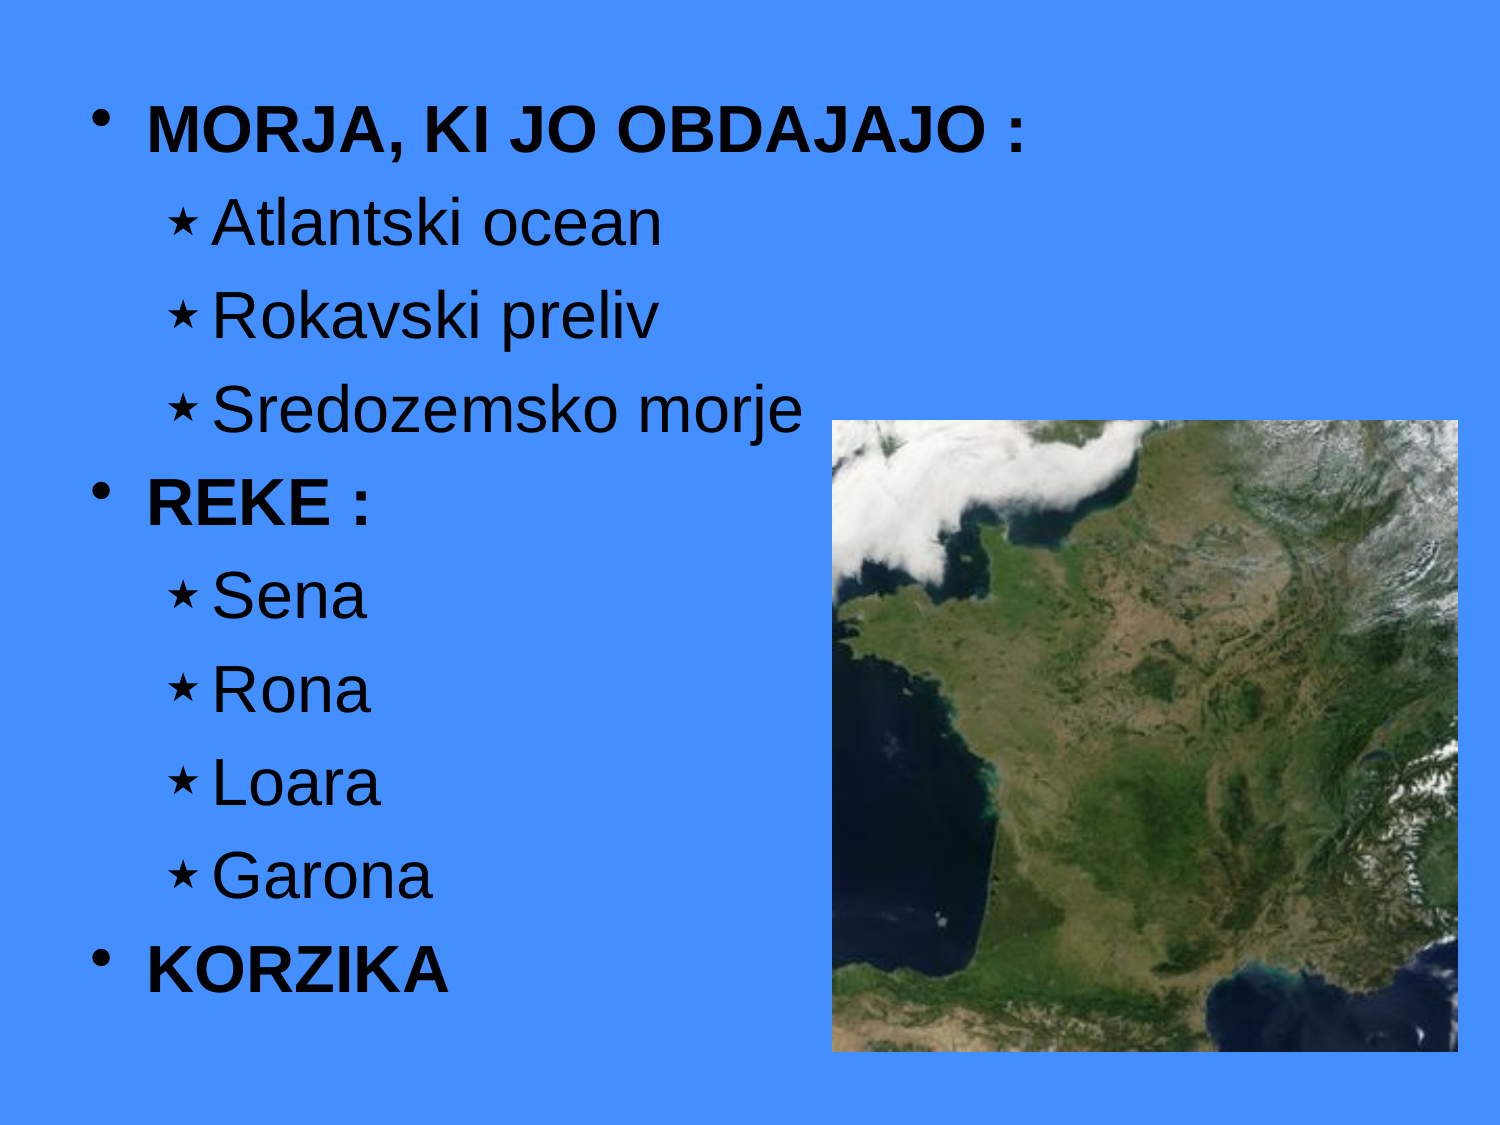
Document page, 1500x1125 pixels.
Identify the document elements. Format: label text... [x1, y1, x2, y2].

picture [832, 420, 1458, 1053]
list MORJA, KI JO OBDAJAJO : Atlantski ocean Rokavski preliv Sredozemsko morje REKE : Sena Rona Loara Garona KORZIKA [75, 78, 1425, 1071]
